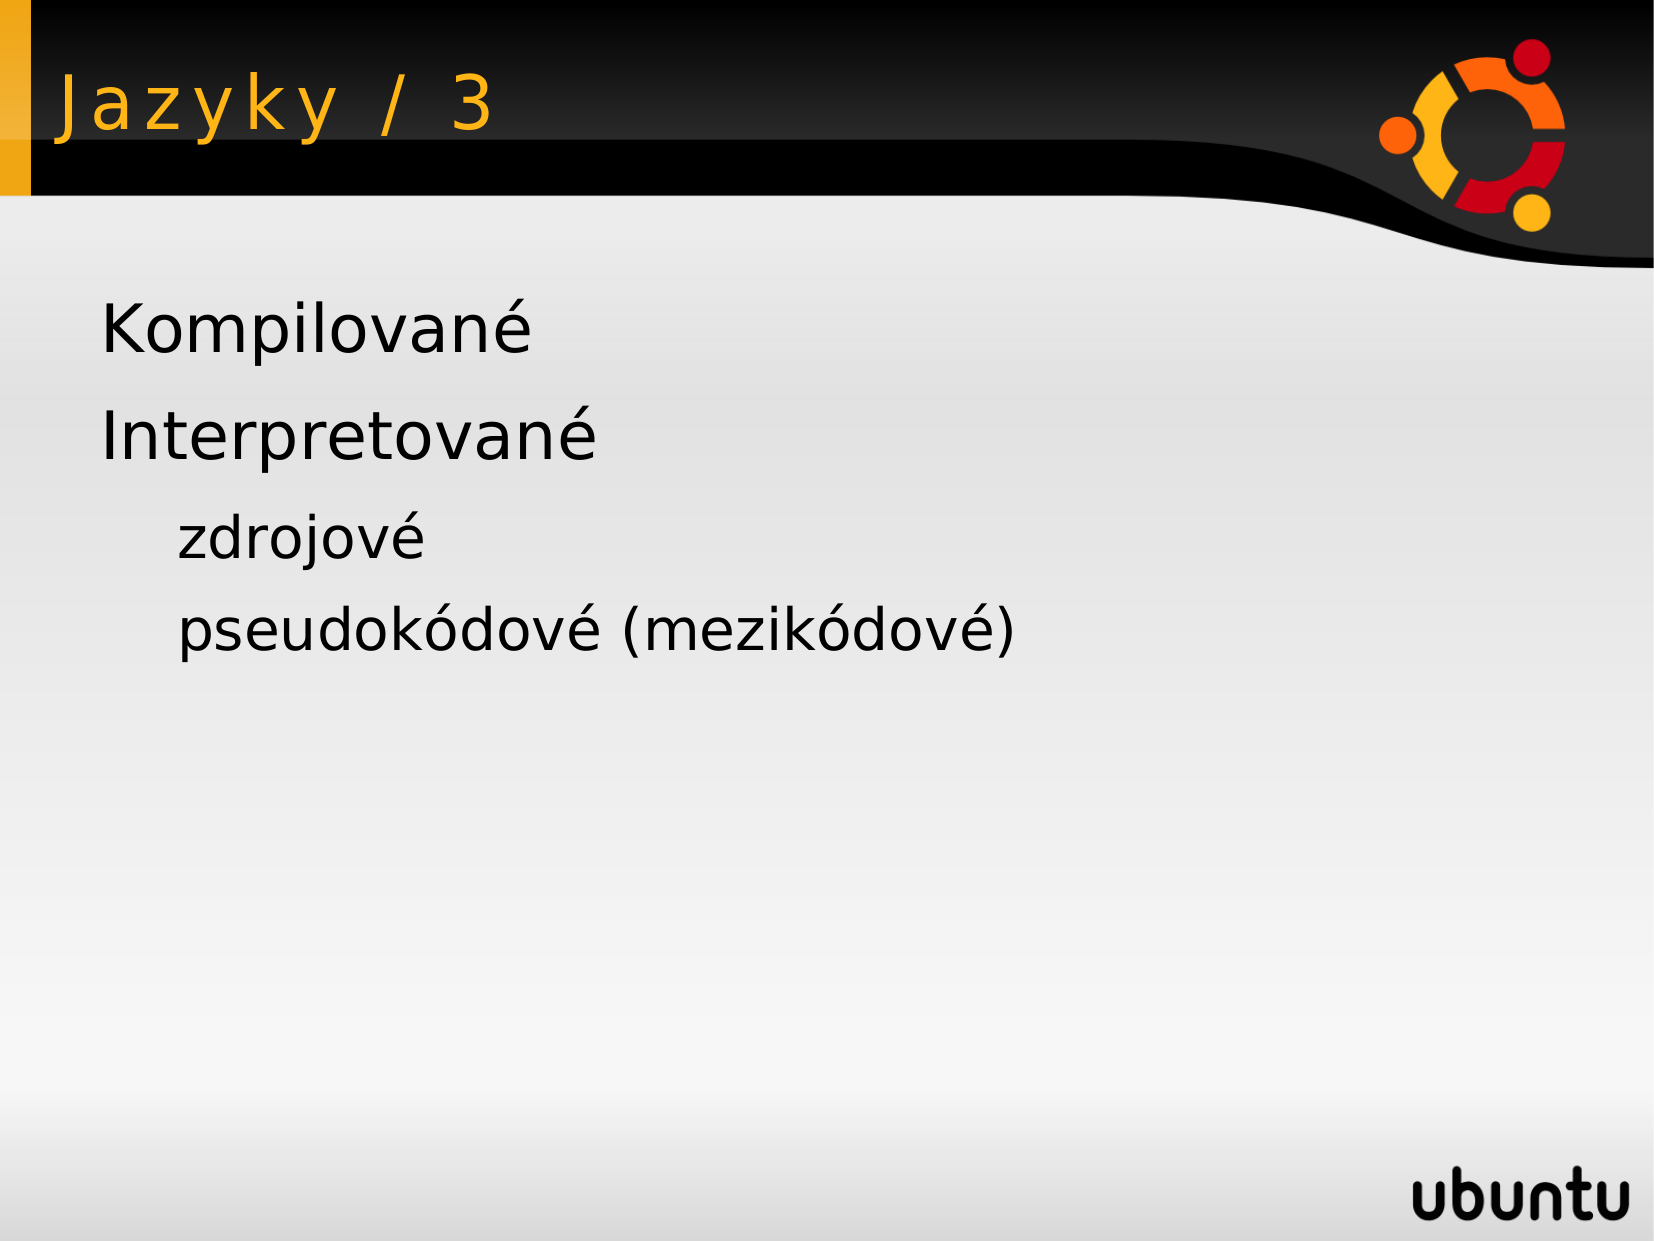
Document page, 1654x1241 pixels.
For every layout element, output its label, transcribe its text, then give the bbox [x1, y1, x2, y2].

list Kompilované Interpretované zdrojové pseudokódové (mezikódové) [82, 290, 1571, 1109]
title Jazyky / 3 [59, 29, 1270, 178]
picture [0, 0, 1654, 1241]
